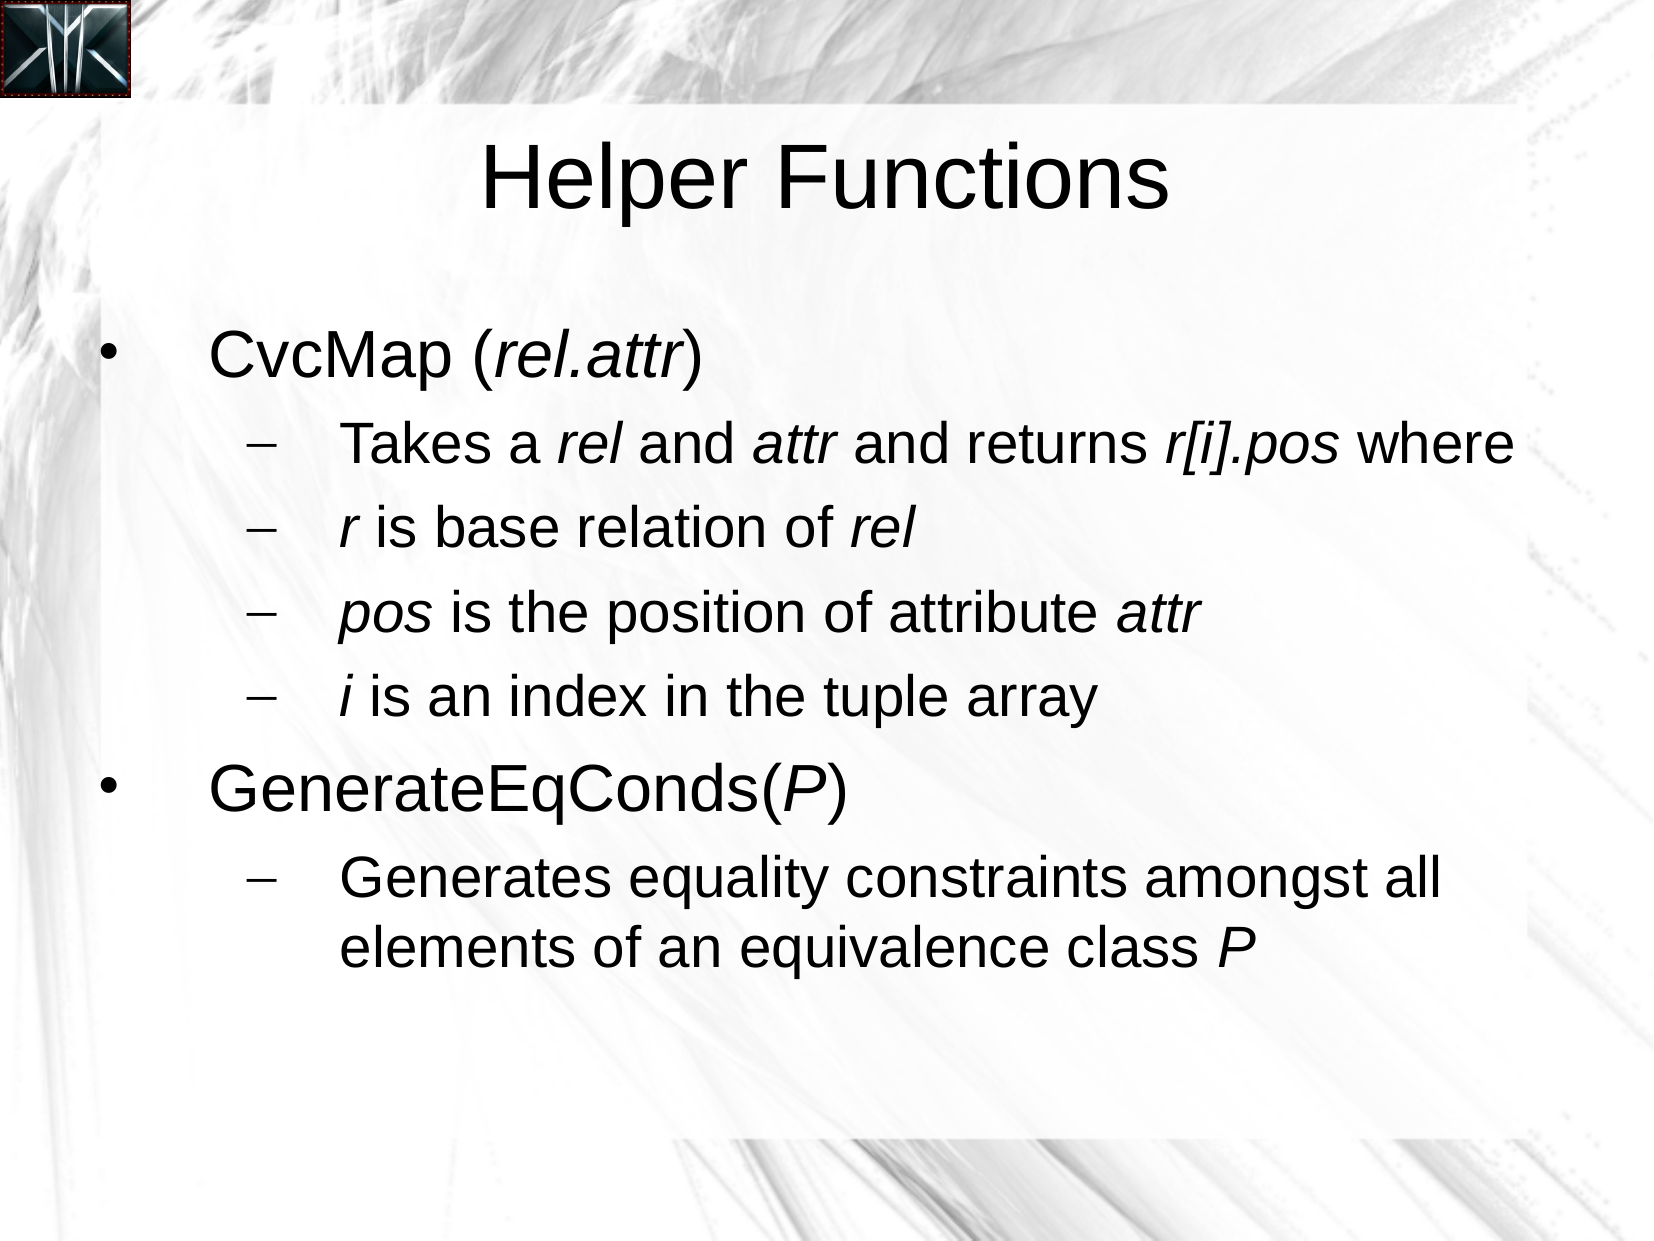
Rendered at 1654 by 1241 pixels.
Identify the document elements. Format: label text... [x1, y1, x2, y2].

list CvcMap (rel.attr) Takes a rel and attr and returns r[i].pos where r is base relation of rel pos is the position of attribute attr i is an index in the tuple array GenerateEqConds(P) Generates equality constraints amongst all elements of an equivalence class P [82, 303, 1570, 1135]
picture [0, 0, 1654, 1241]
title Helper Functions [82, 50, 1570, 294]
